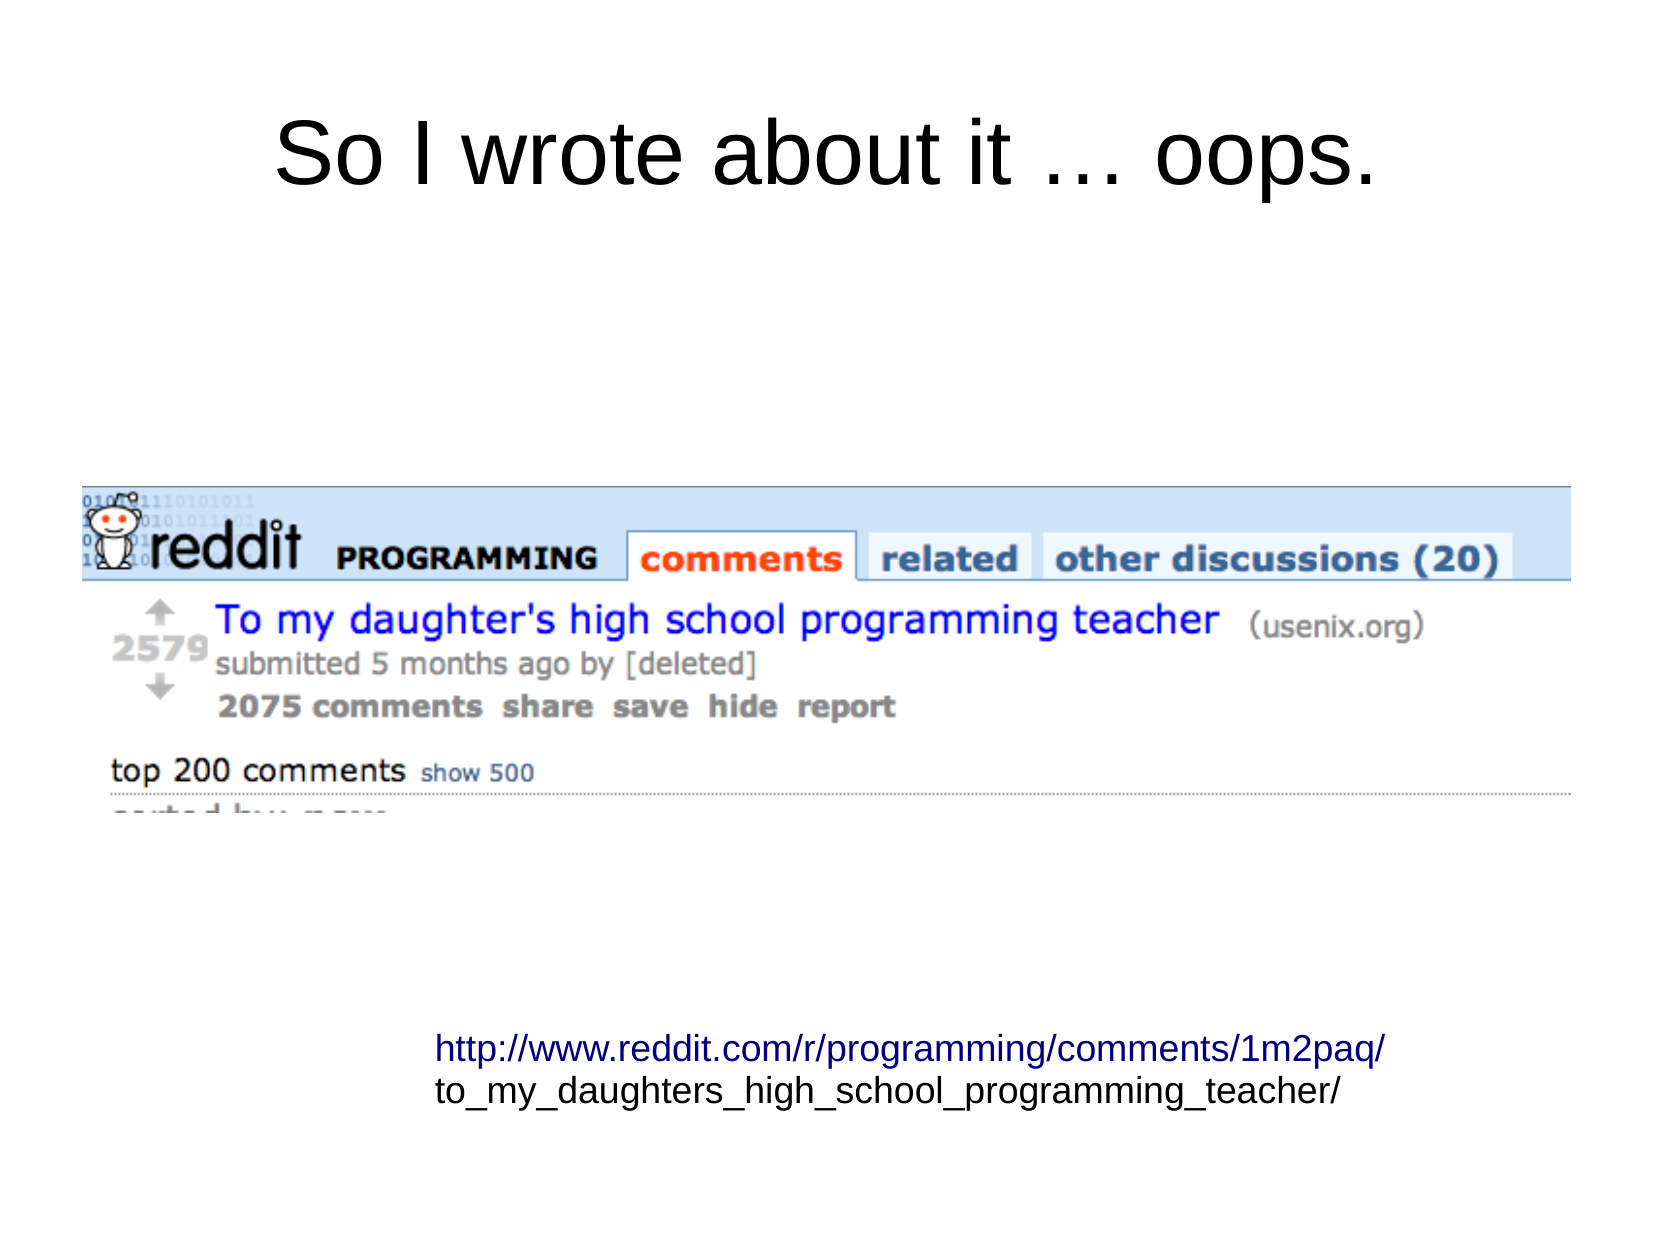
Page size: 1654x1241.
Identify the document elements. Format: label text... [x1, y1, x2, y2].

picture [82, 486, 1571, 813]
title So I wrote about it … oops. [82, 49, 1571, 257]
text_box http://www.reddit.com/r/programming/comments/1m2paq/ to_my_daughters_high_school_programming_teacher/ [420, 1020, 1441, 1156]
